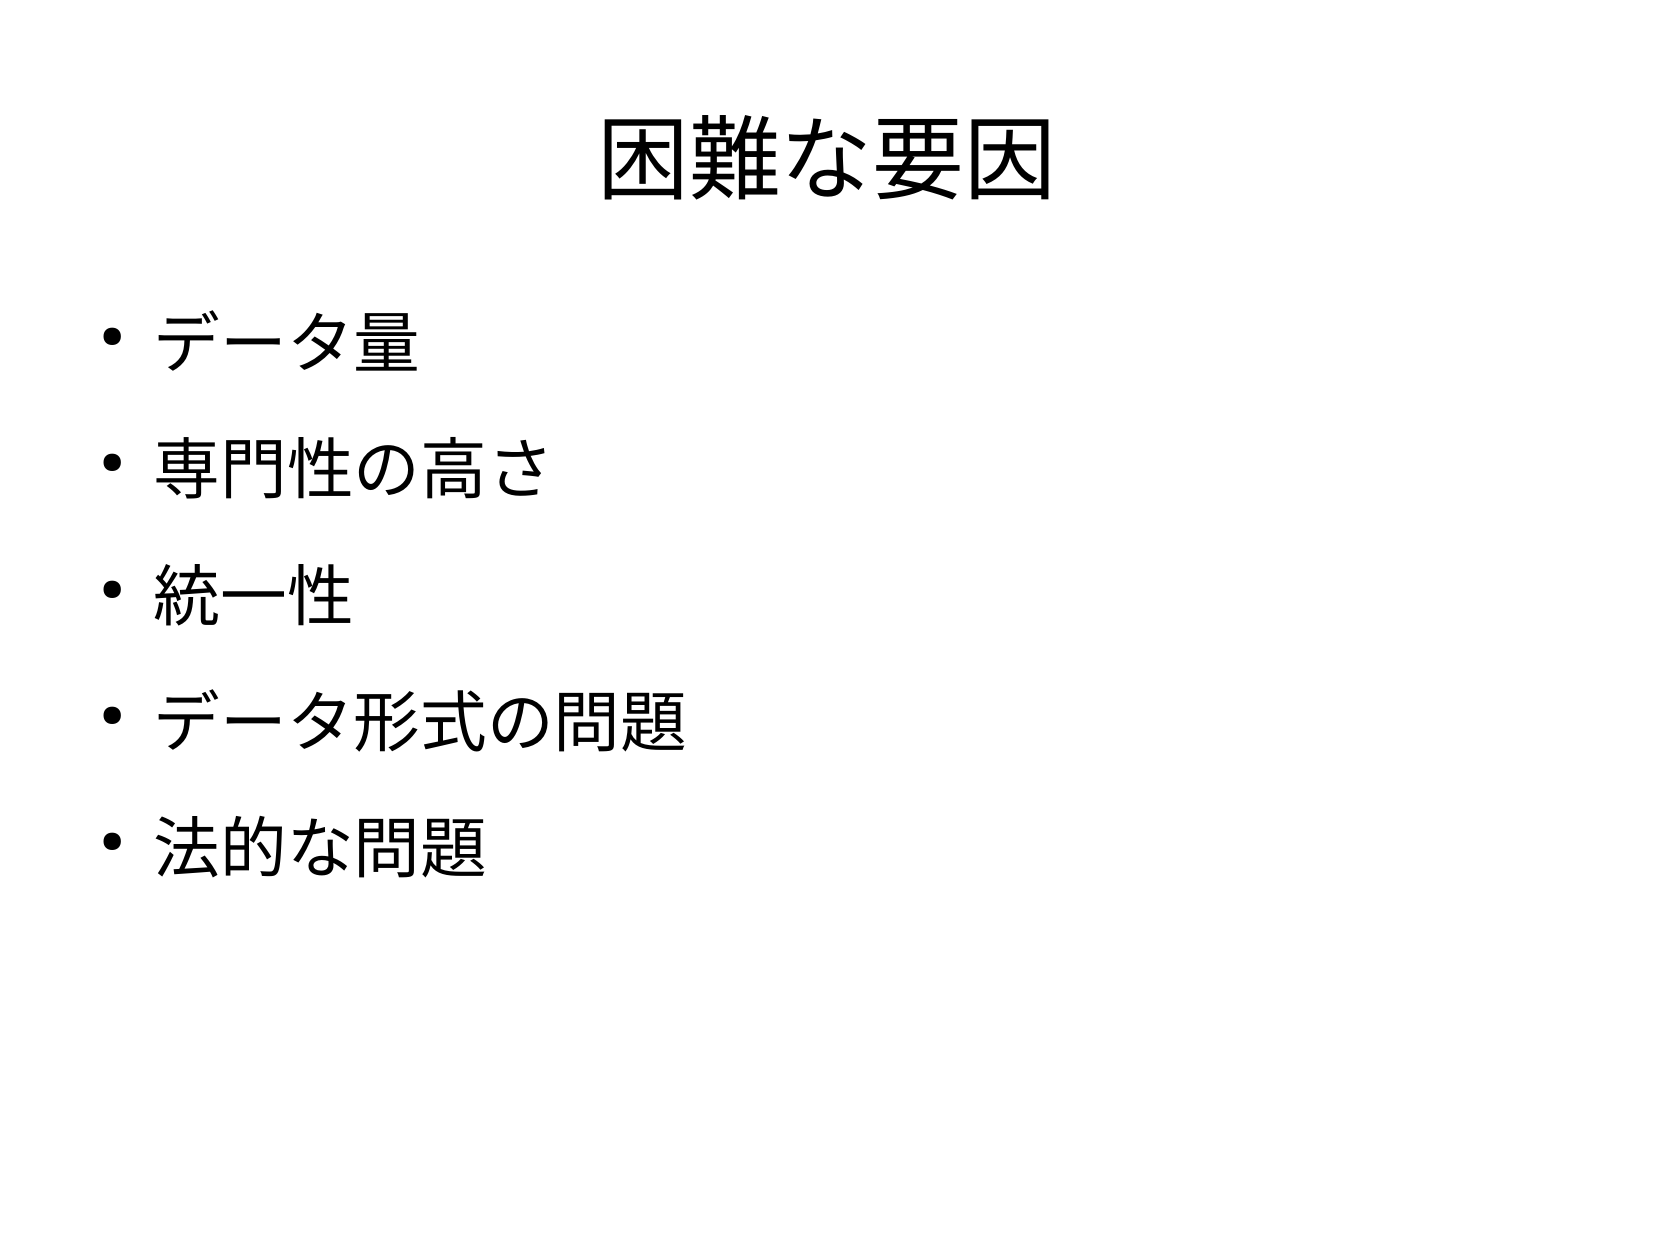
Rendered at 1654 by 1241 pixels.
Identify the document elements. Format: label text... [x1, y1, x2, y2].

list データ量 専門性の高さ 統一性 データ形式の問題 法的な問題 [82, 290, 1538, 1010]
title 困難な要因 [82, 49, 1571, 257]
